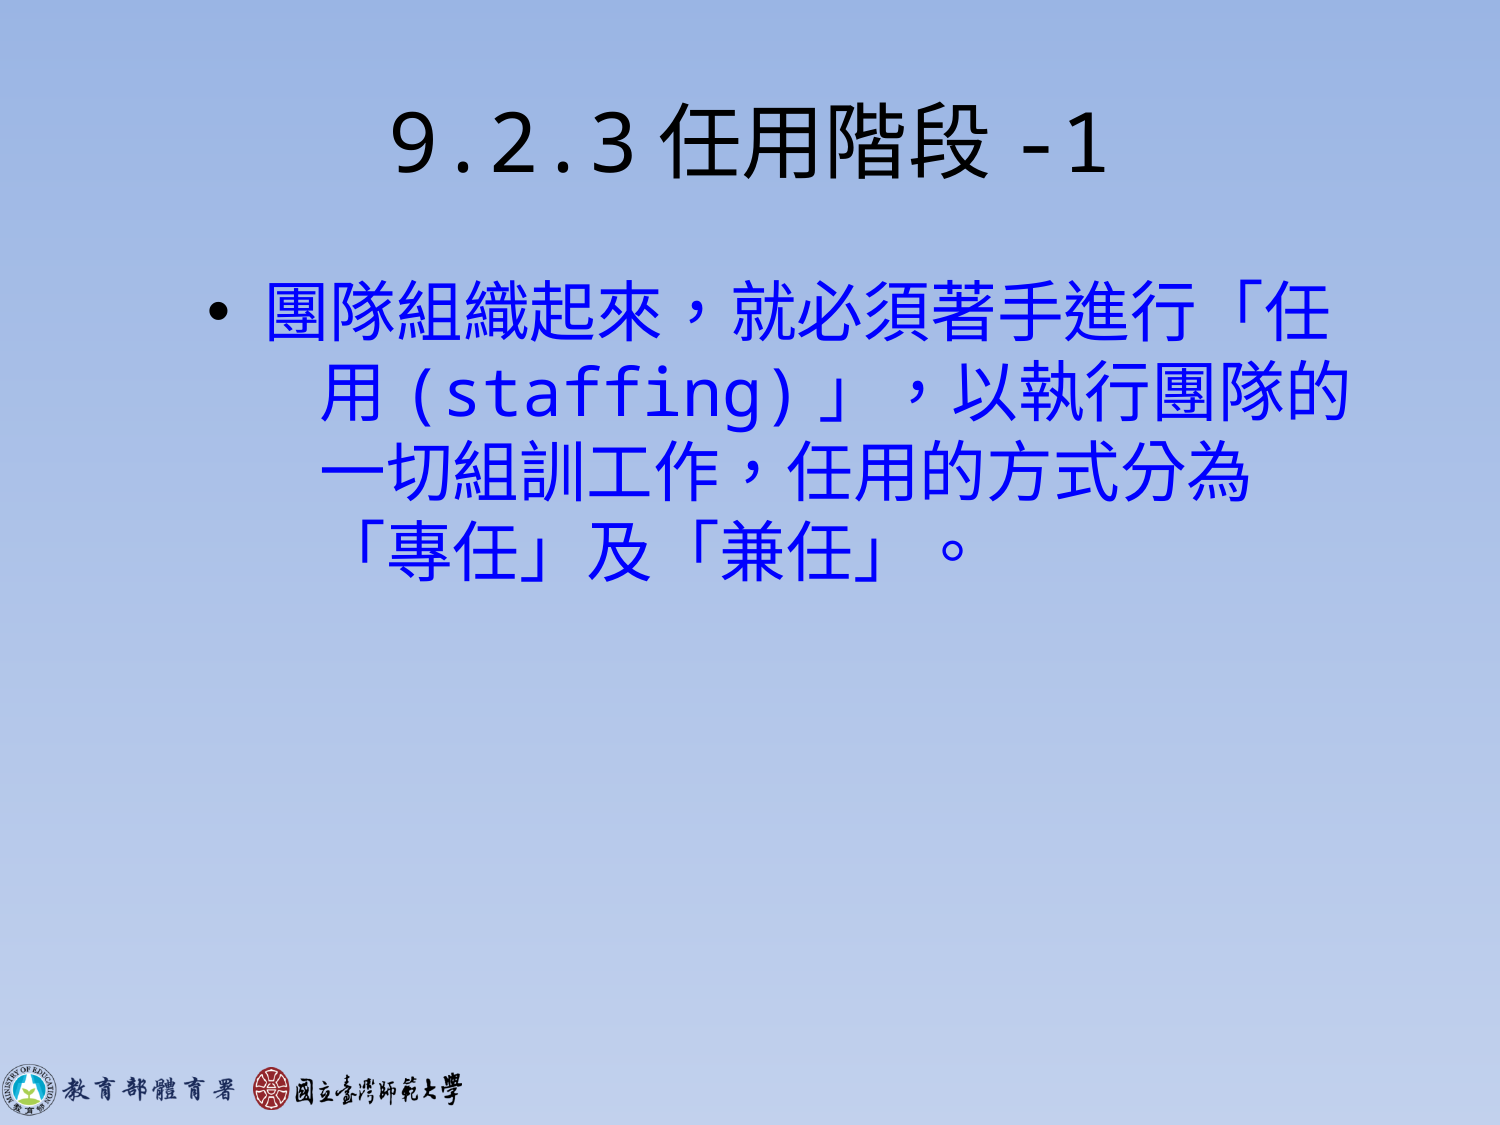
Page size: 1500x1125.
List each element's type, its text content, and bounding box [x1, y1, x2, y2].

title 9.2.3任用階段-1 [75, 45, 1426, 233]
list 團隊組織起來，就必須著手進行「任用(staffing)」，以執行團隊的一切組訓工作，任用的方式分為「專任」及「兼任」。 [191, 262, 1382, 807]
